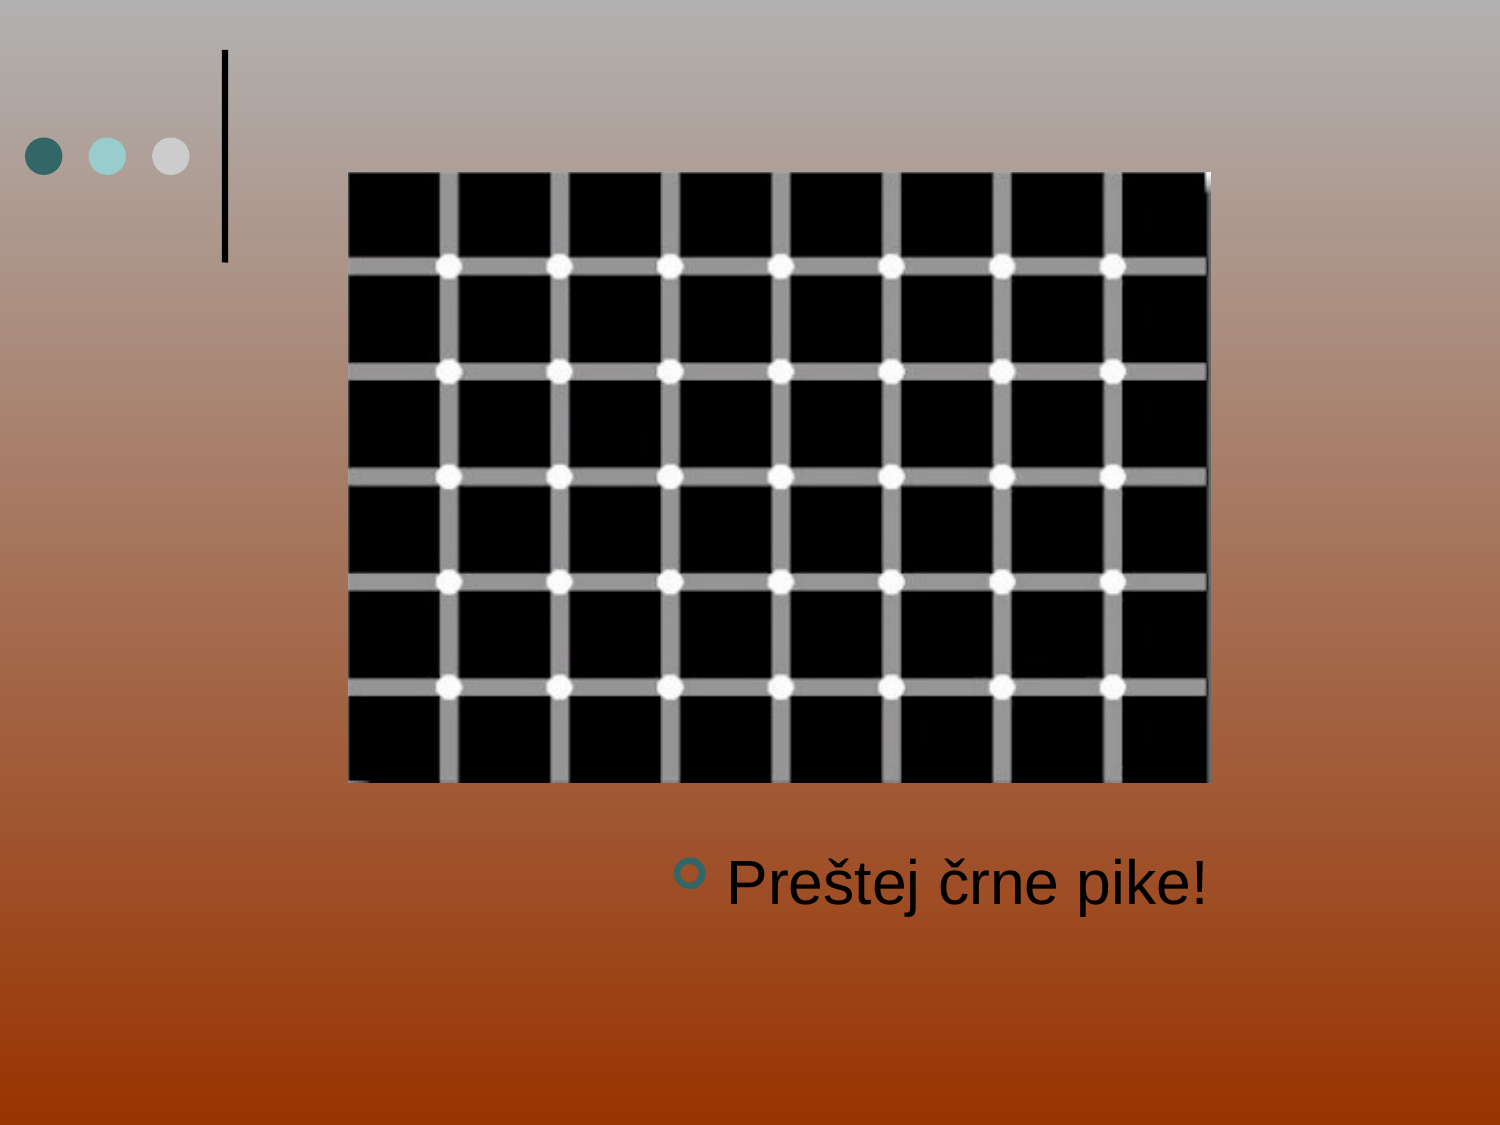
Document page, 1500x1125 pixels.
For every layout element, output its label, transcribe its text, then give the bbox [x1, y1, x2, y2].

list Preštej črne pike! [655, 834, 1500, 1125]
picture [348, 172, 1211, 783]
